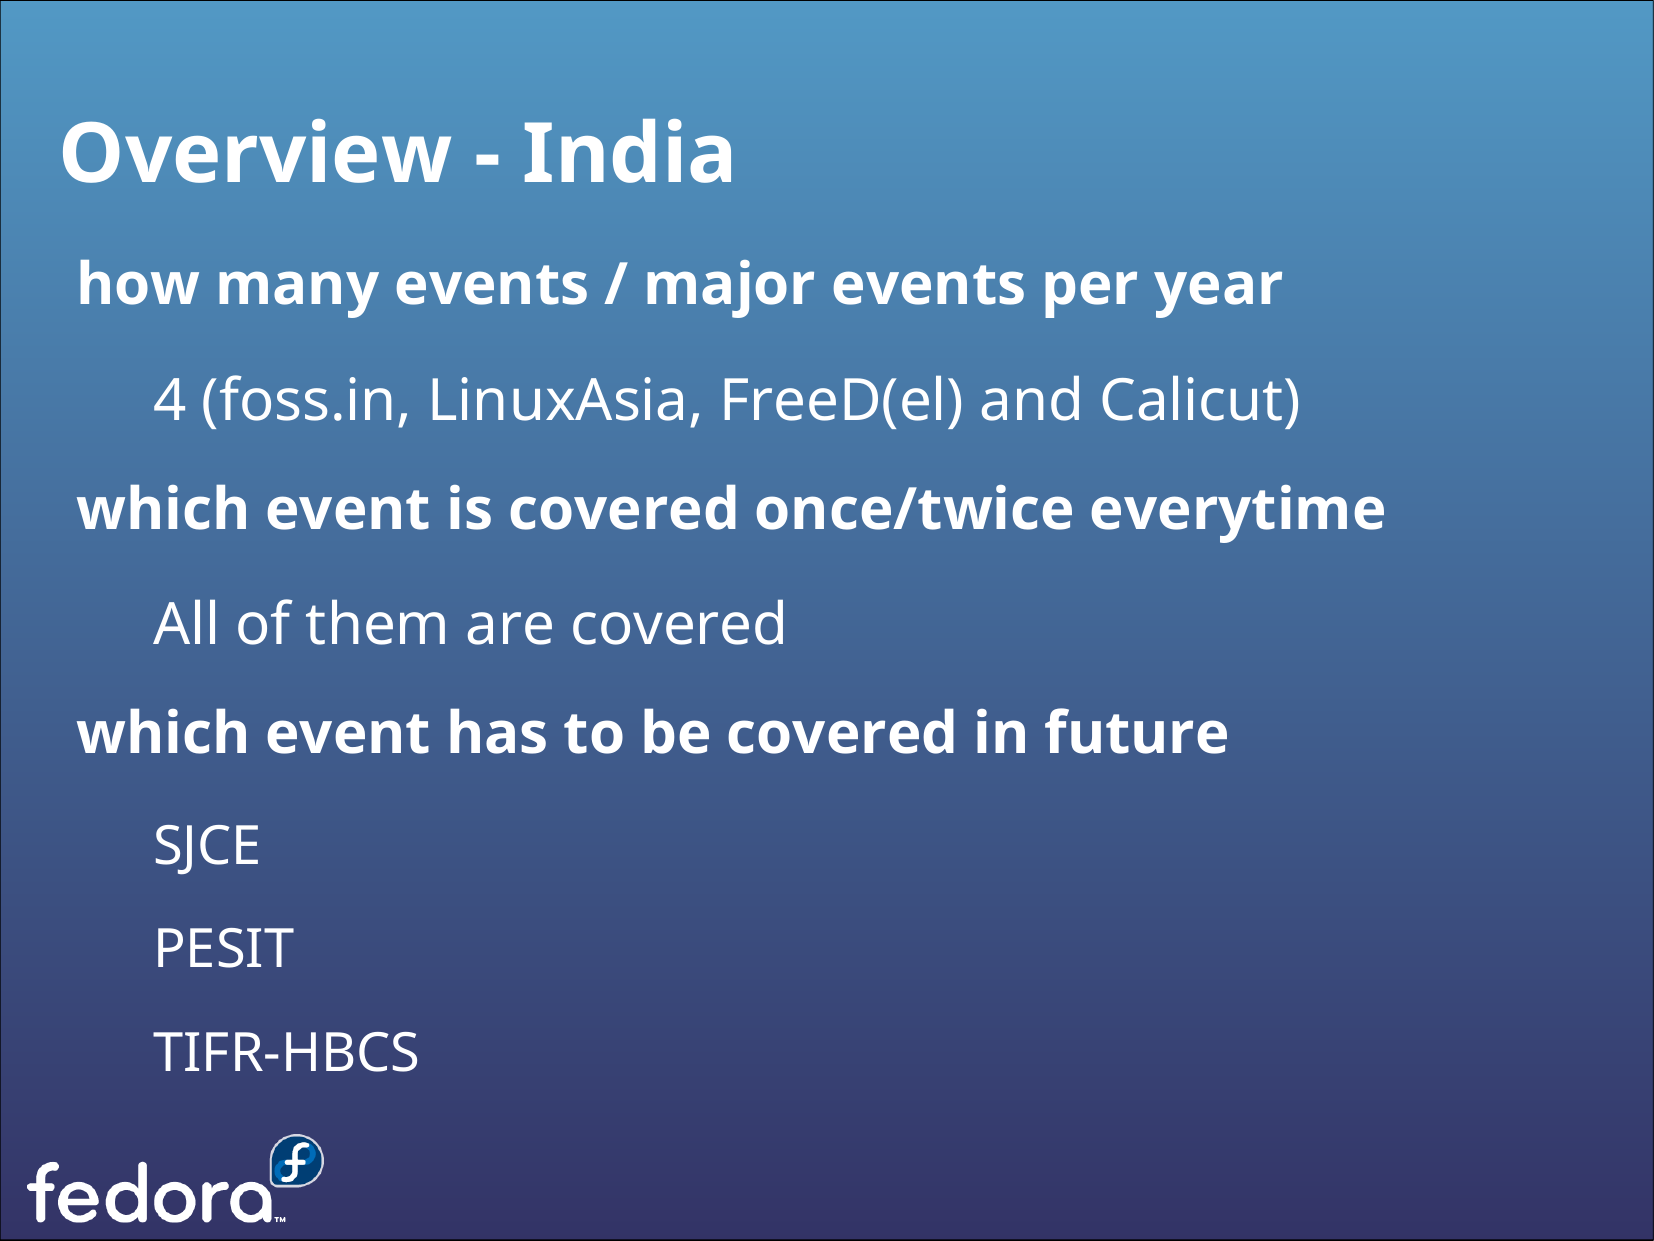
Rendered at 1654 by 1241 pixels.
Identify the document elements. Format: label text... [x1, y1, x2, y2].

list how many events / major events per year 4 (foss.in, LinuxAsia, FreeD(el) and Calicut) which event is covered once/twice everytime All of them are covered which event has to be covered in future SJCE PESIT TIFR-HBCS [59, 236, 1624, 1063]
picture [26, 1133, 325, 1223]
title Overview - India [59, 88, 1624, 207]
